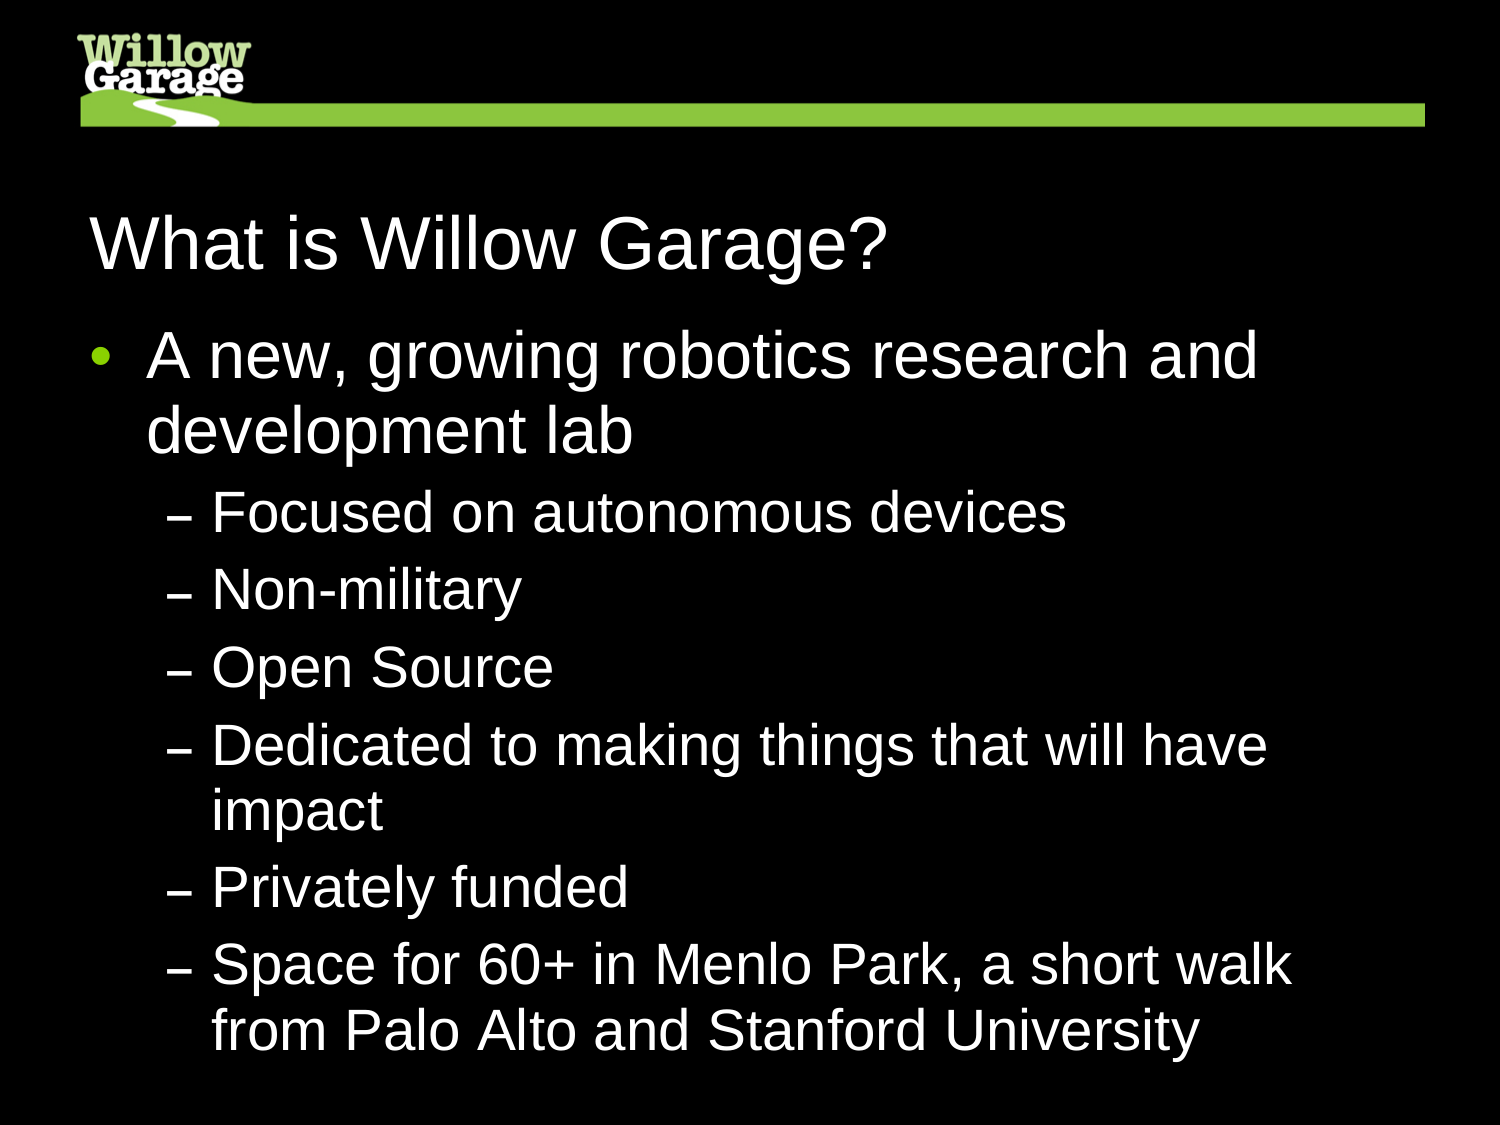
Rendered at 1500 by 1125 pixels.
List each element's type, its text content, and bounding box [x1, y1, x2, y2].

picture [50, 0, 1425, 153]
title What is Willow Garage? [75, 137, 1426, 309]
list A new, growing robotics research and development lab Focused on autonomous devices Non-military Open Source Dedicated to making things that will have impact Privately funded Space for 60+ in Menlo Park, a short walk from Palo Alto and Stanford University [75, 309, 1426, 1091]
